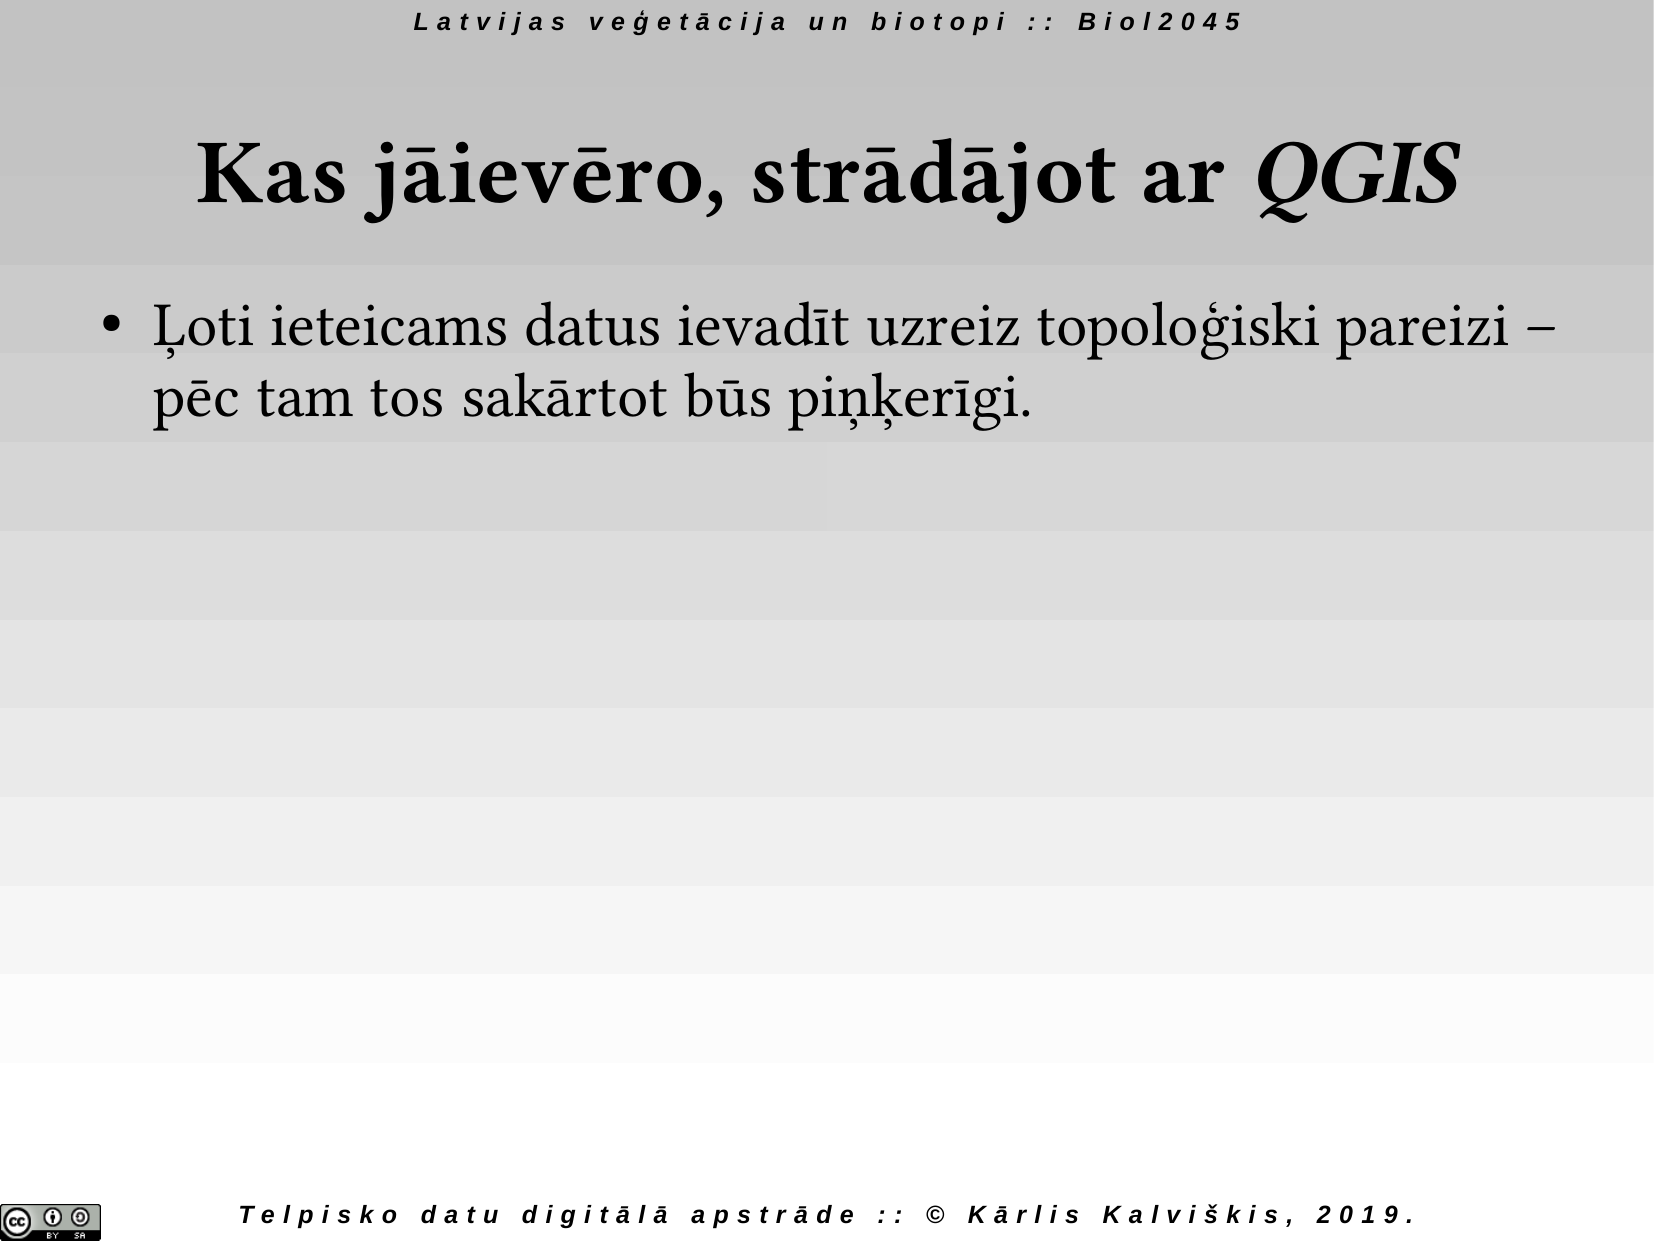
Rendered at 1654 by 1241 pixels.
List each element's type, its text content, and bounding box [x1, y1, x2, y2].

list Ļoti ieteicams datus ievadīt uzreiz topoloģiski pareizi – pēc tam tos sakārtot būs piņķerīgi. [82, 289, 1571, 1113]
picture [0, 0, 1654, 1241]
title Kas jāievēro, strādājot ar QGIS [29, 49, 1625, 296]
